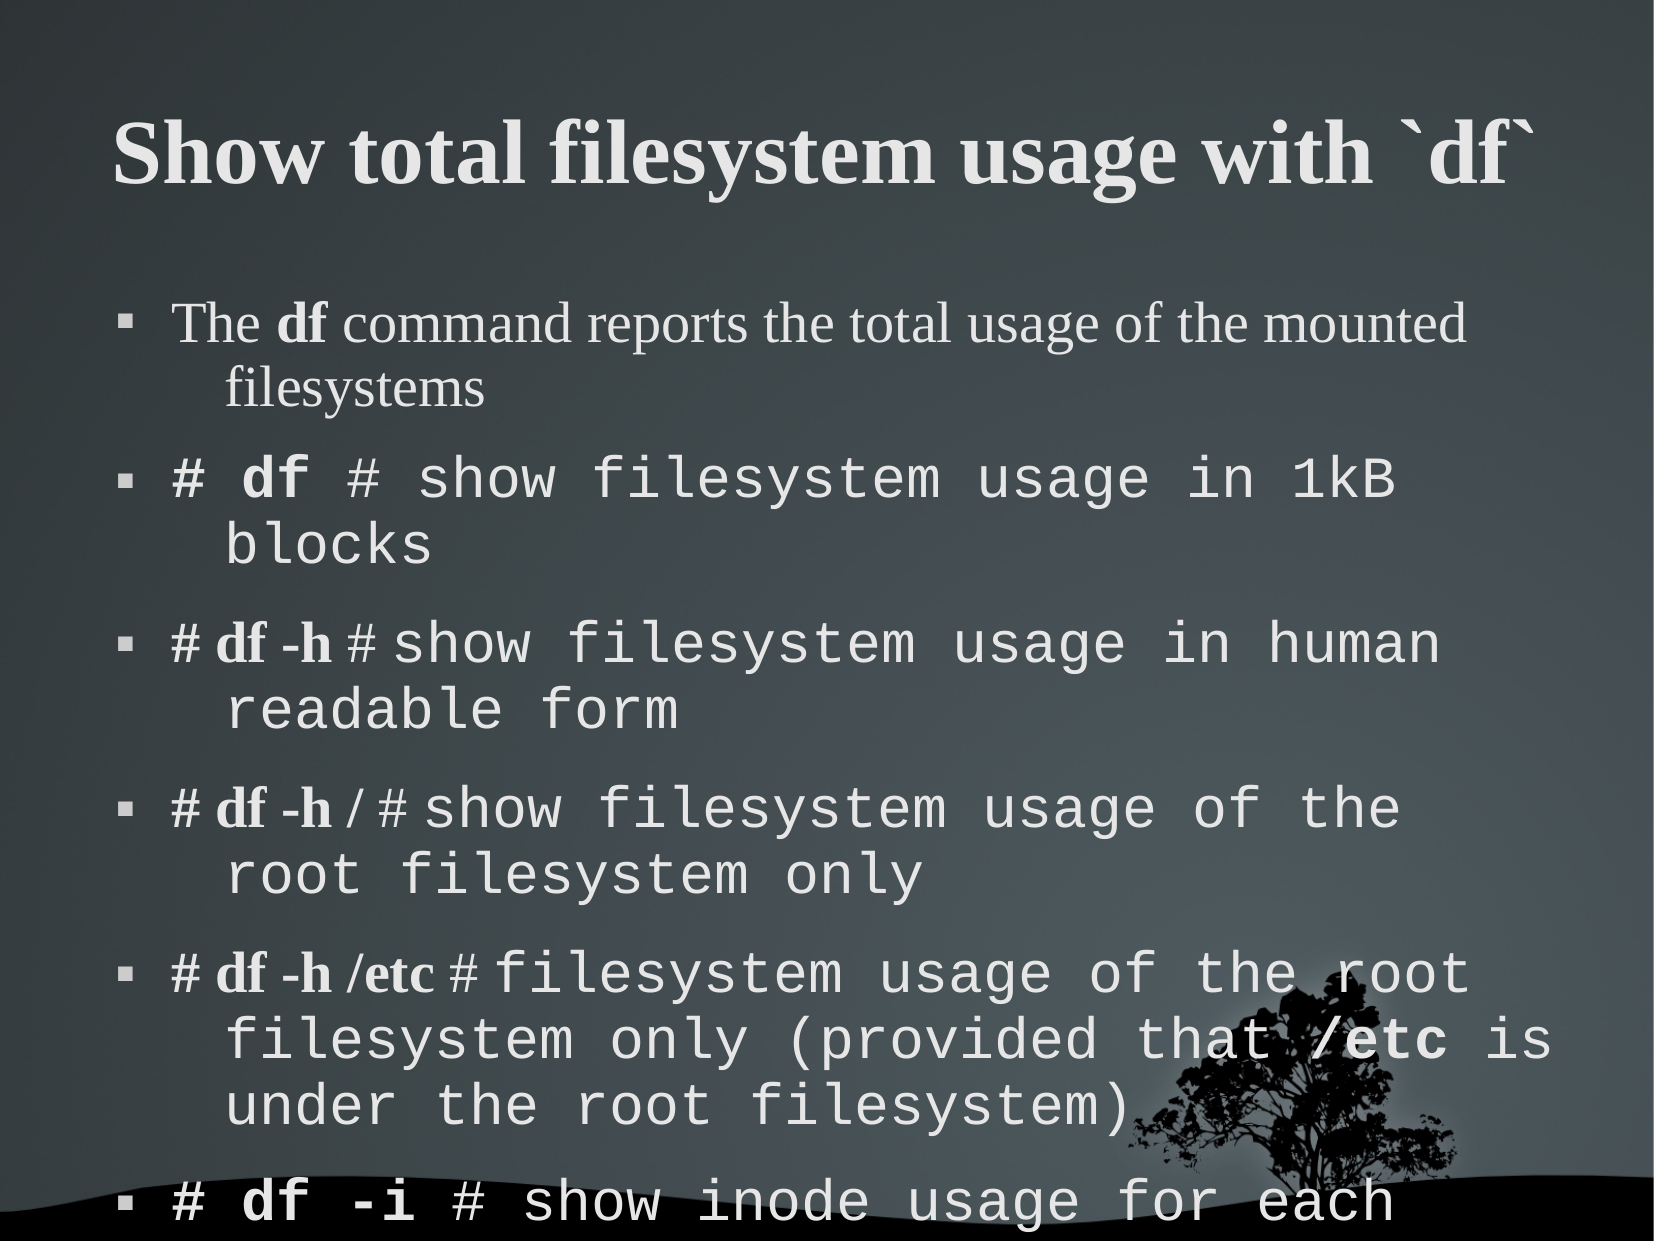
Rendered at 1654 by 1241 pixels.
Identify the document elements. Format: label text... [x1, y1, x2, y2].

picture [0, 0, 1654, 1241]
title Show total filesystem usage with `df` [82, 33, 1571, 273]
list The df command reports the total usage of the mounted filesystems # df # show filesystem usage in 1kB blocks # df -h # show filesystem usage in human readable form # df -h / # show filesystem usage of the root filesystem only # df -h /etc # filesystem usage of the root filesystem only (provided that /etc is under the root filesystem) # df -i # show inode usage for each filesystem [82, 290, 1571, 1130]
